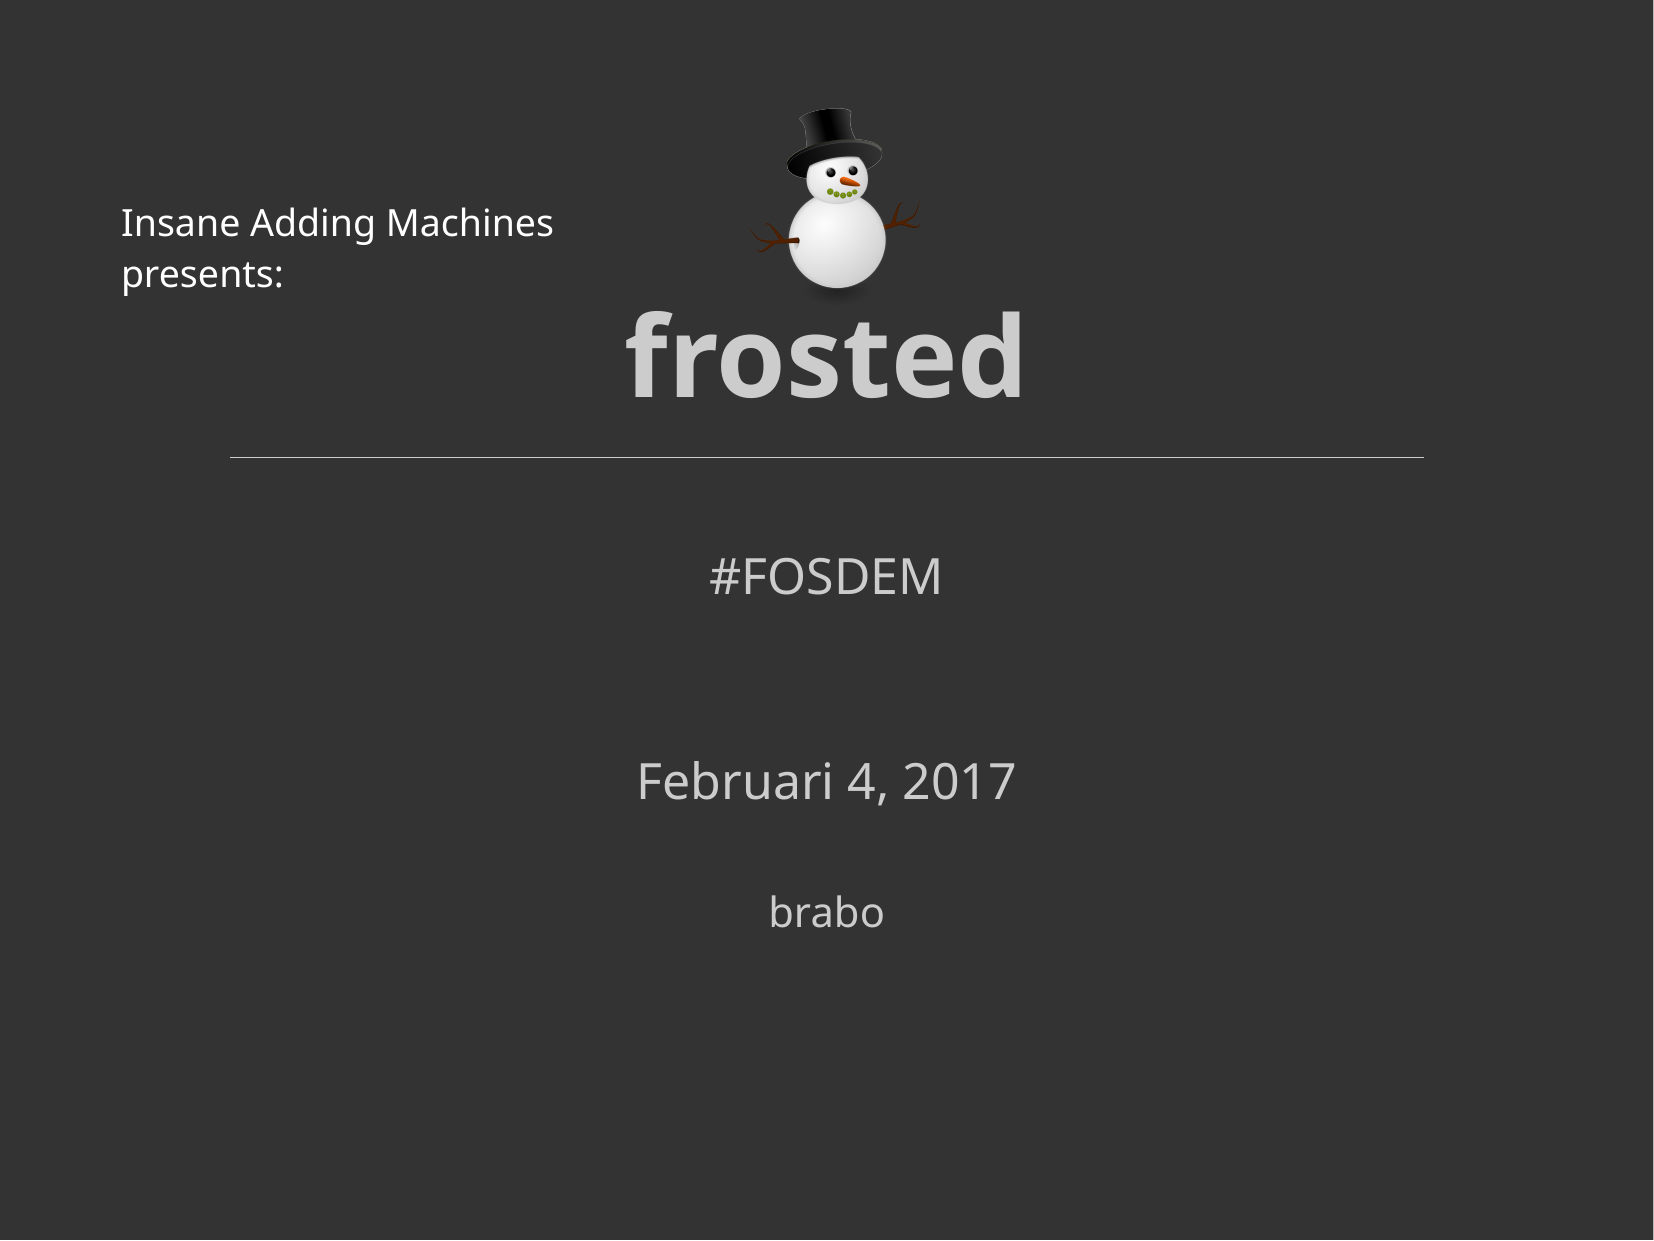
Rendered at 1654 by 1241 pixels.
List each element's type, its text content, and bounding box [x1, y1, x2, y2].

title frosted [82, 250, 1571, 458]
text_box Insane Adding Machines presents: [106, 188, 579, 292]
picture [747, 108, 922, 308]
subtitle #FOSDEM Februari 4, 2017 brabo [82, 458, 1571, 998]
